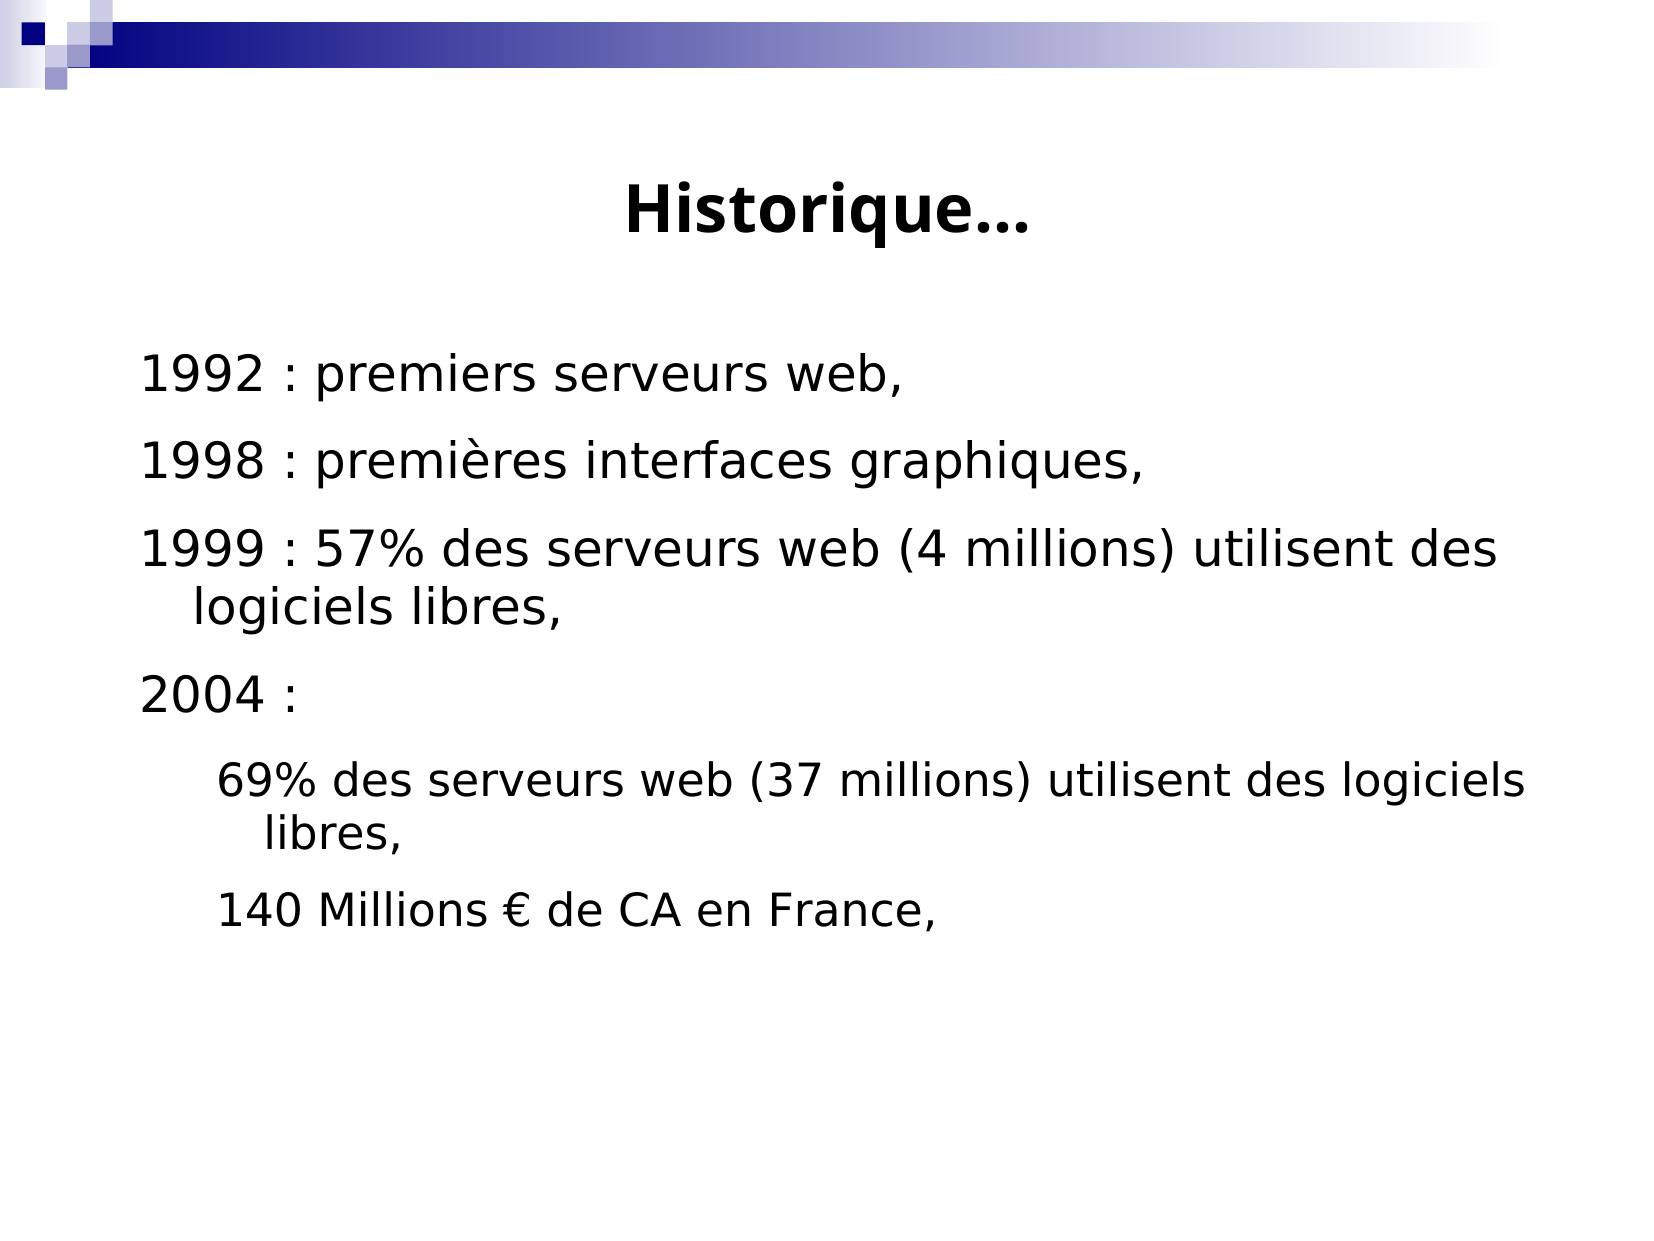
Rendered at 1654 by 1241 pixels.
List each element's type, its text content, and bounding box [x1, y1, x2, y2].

list 1992 : premiers serveurs web, 1998 : premières interfaces graphiques, 1999 : 57% des serveurs web (4 millions) utilisent des logiciels libres, 2004 : 69% des serveurs web (37 millions) utilisent des logiciels libres, 140 Millions € de CA en France, [121, 344, 1623, 1164]
title Historique... [121, 102, 1534, 311]
